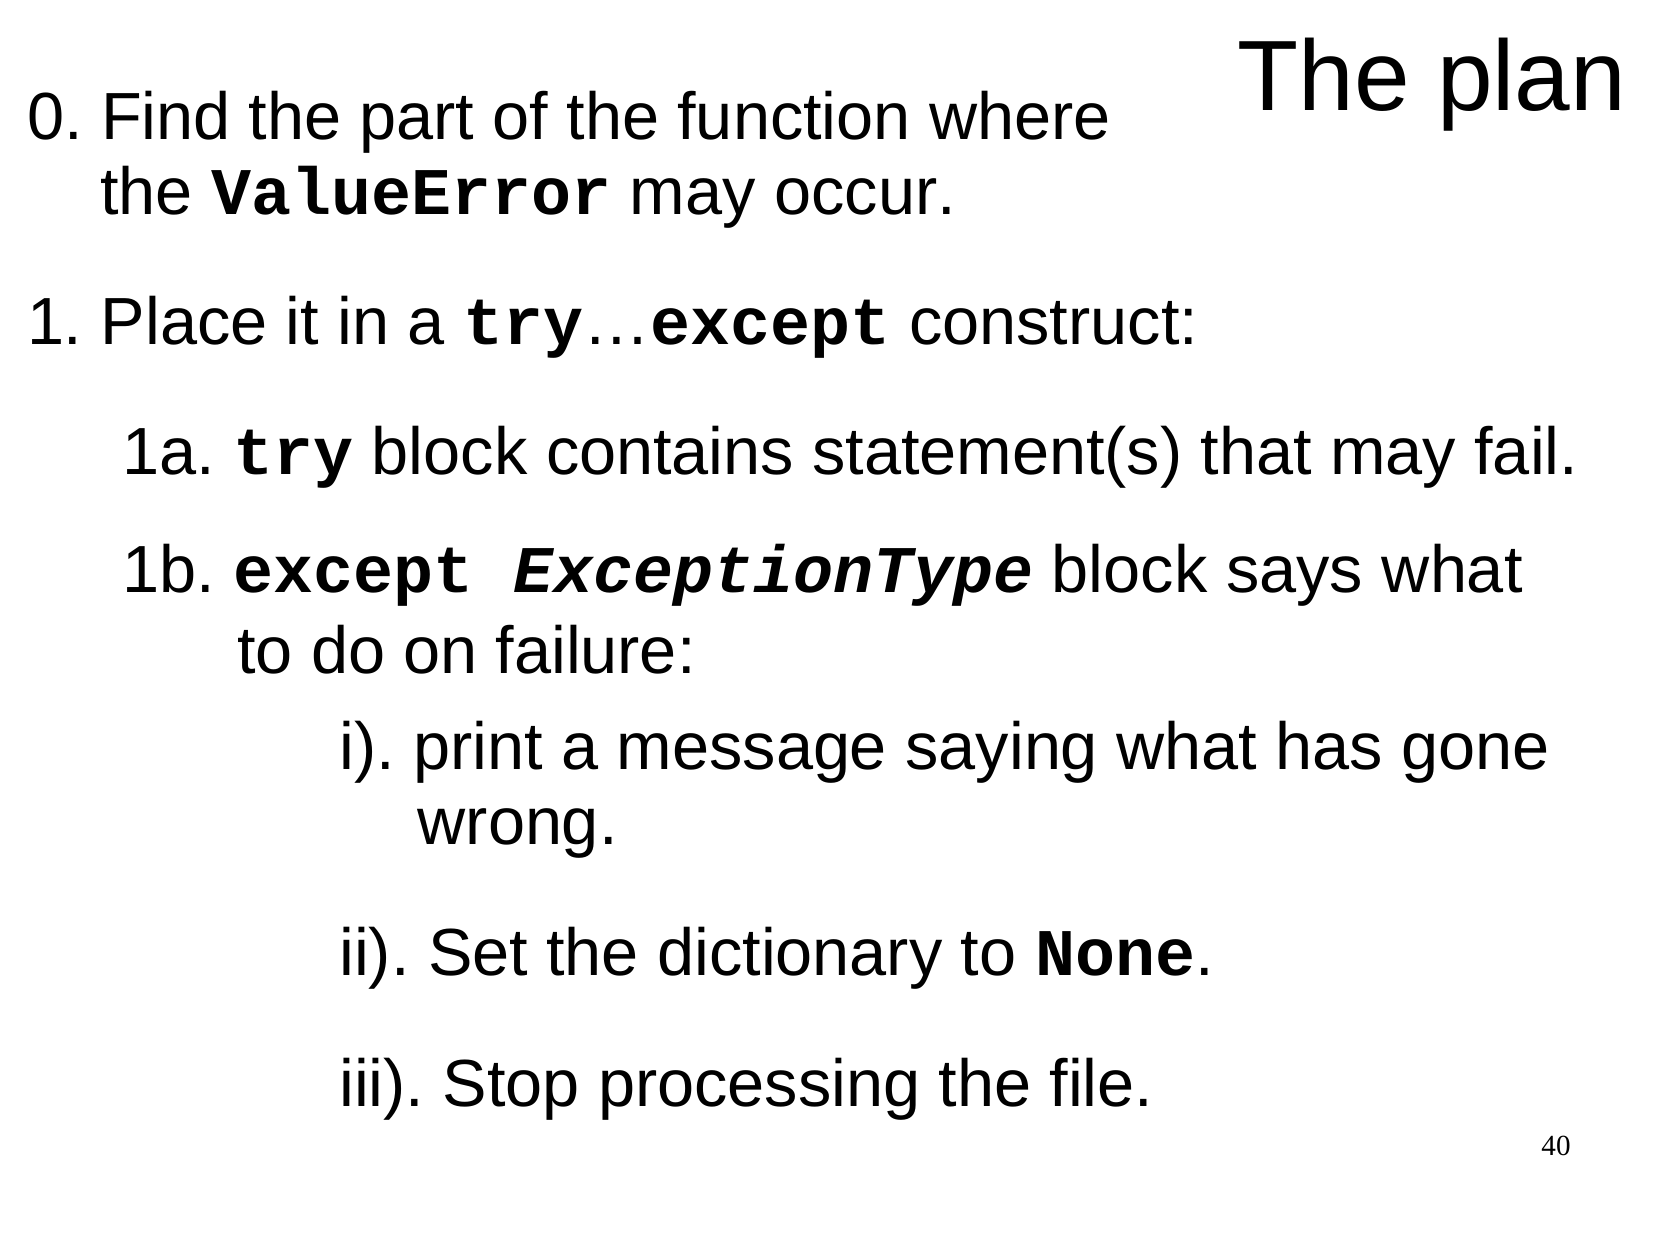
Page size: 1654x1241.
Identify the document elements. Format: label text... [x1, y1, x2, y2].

text_box 1b. except ExceptionType block says what to do on failure: [107, 524, 1595, 695]
text_box i). print a message saying what has gone wrong. [324, 701, 1595, 867]
text_box ii). Set the dictionary to None. [324, 907, 1229, 1003]
text_box The plan [1222, 12, 1642, 140]
text_box 0. Find the part of the function where the ValueError may occur. [12, 71, 1152, 242]
text_box iii). Stop processing the file. [324, 1038, 1169, 1128]
text_box 1. Place it in a try…except construct: [12, 276, 1214, 373]
text_box 1a. try block contains statement(s) that may fail. [107, 406, 1595, 502]
